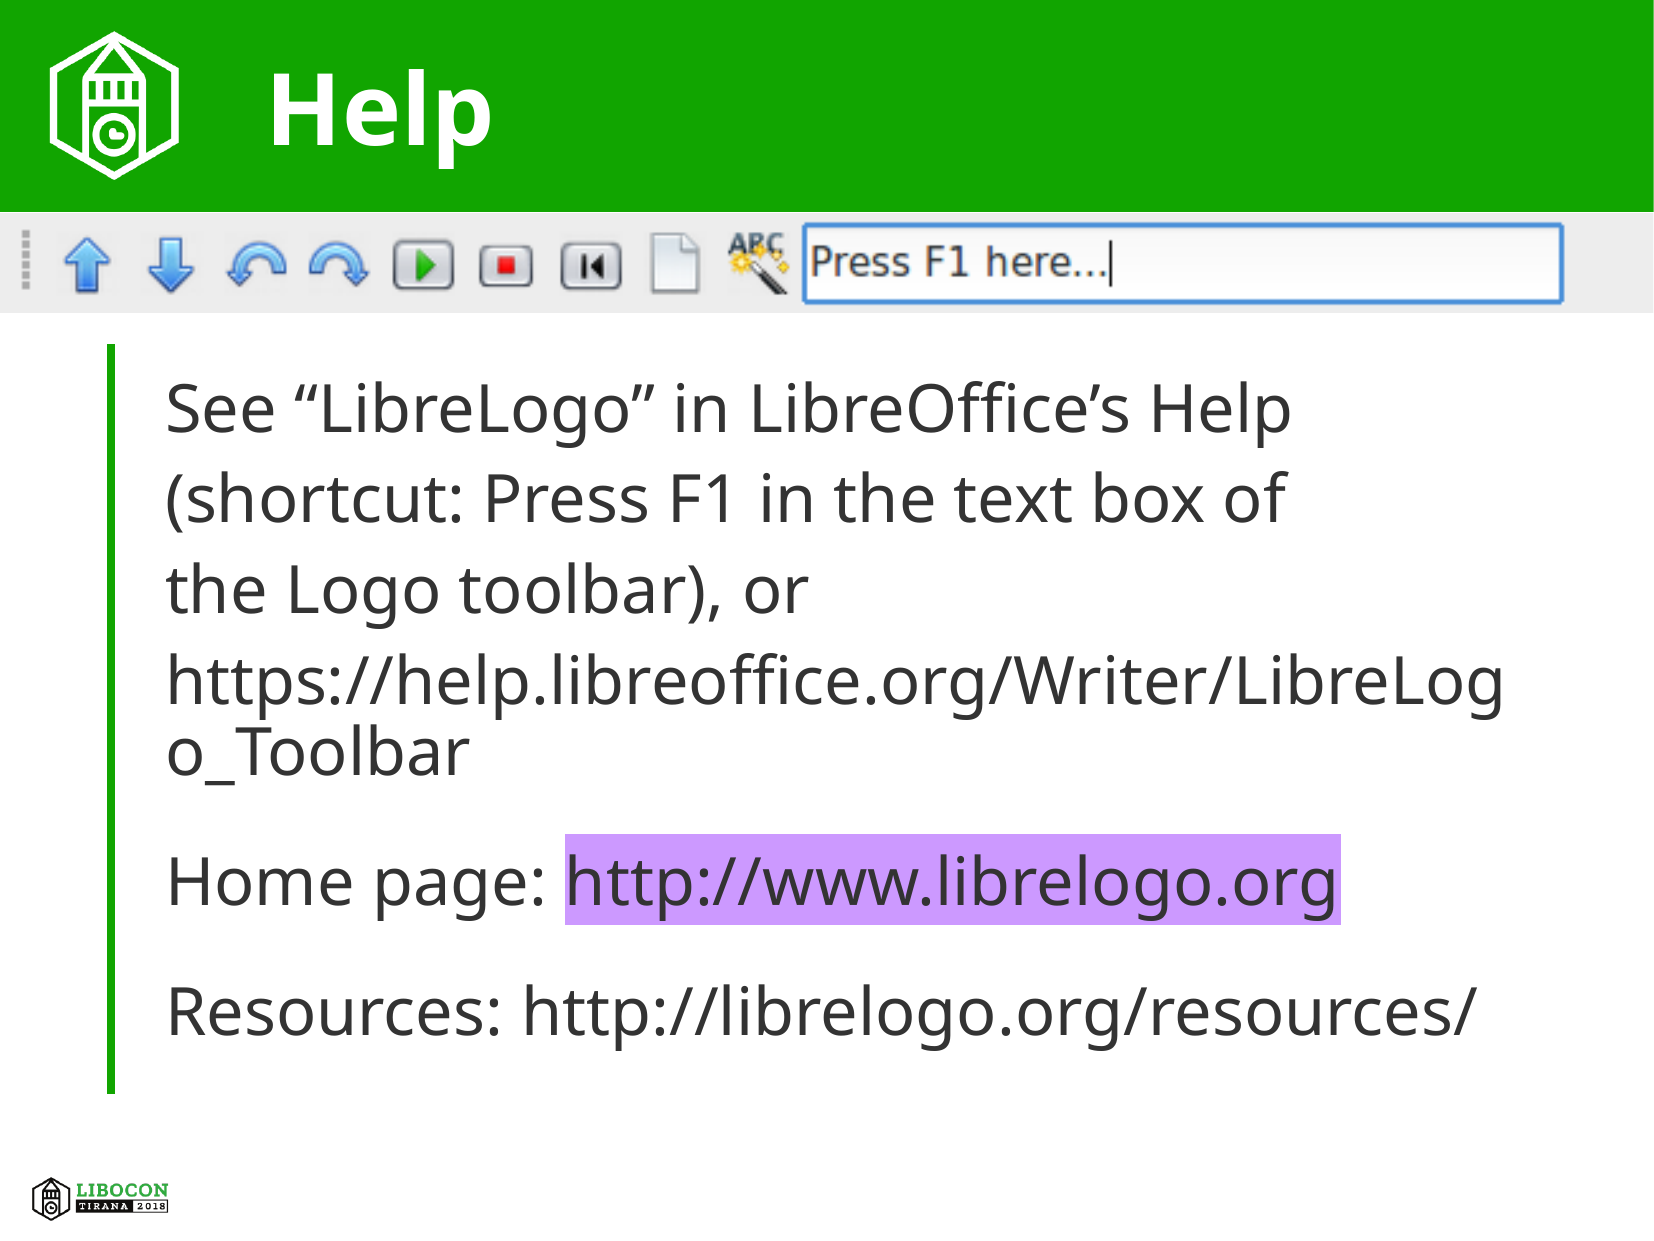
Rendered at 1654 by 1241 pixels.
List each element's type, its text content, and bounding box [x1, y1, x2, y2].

picture [0, 0, 1654, 1241]
list See “LibreLogo” in LibreOffice’s Help (shortcut: Press F1 in the text box of the Logo toolbar), or https://help.libreoffice.org/Writer/LibreLogo_Toolbar Home page: http://www.librelogo.org Resources: http://librelogo.org/resources/ [165, 360, 1546, 1081]
title Help [265, 3, 1366, 211]
